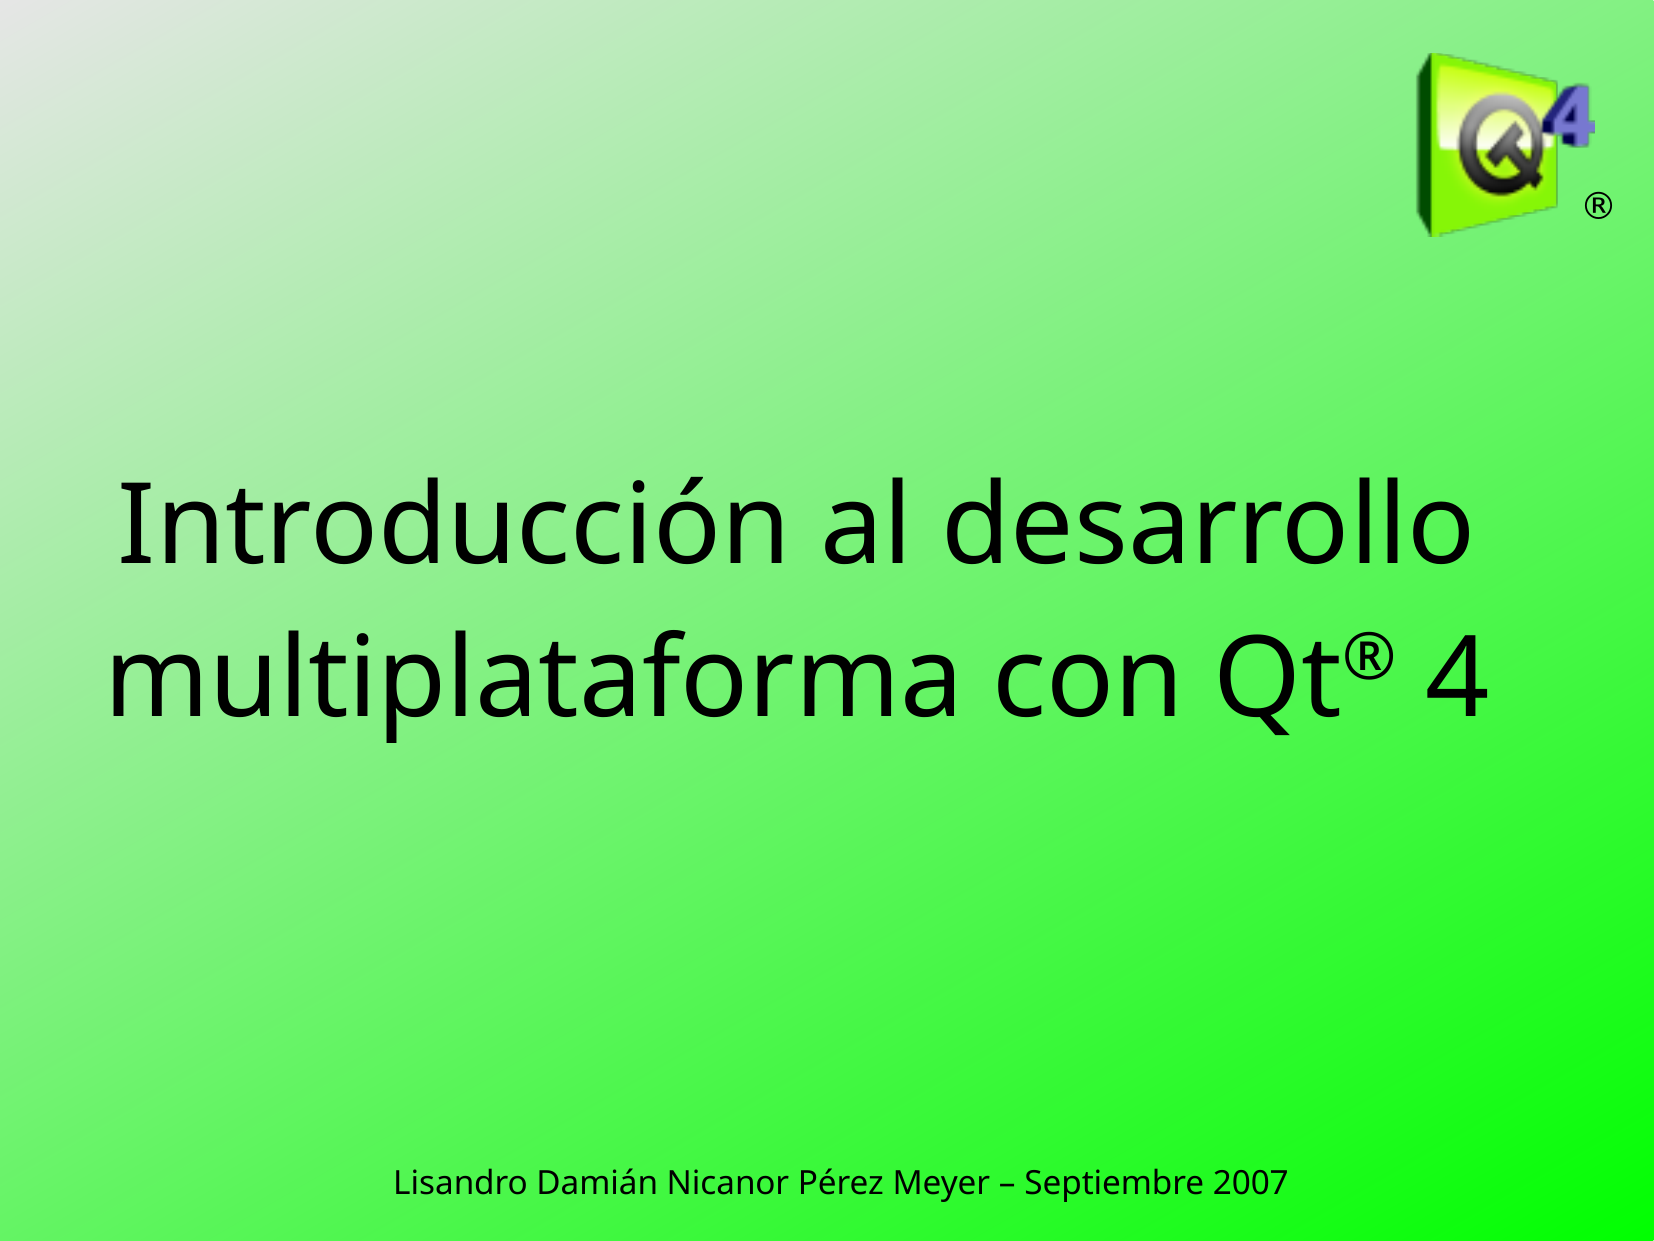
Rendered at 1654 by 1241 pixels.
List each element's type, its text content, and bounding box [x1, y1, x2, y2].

text_box Lisandro Damián Nicanor Pérez Meyer – Septiembre 2007 [88, 1151, 1595, 1213]
text_box ® [1564, 177, 1625, 237]
picture [1412, 53, 1595, 237]
title Introducción al desarrollo multiplataforma con Qt® 4 [59, 277, 1536, 916]
